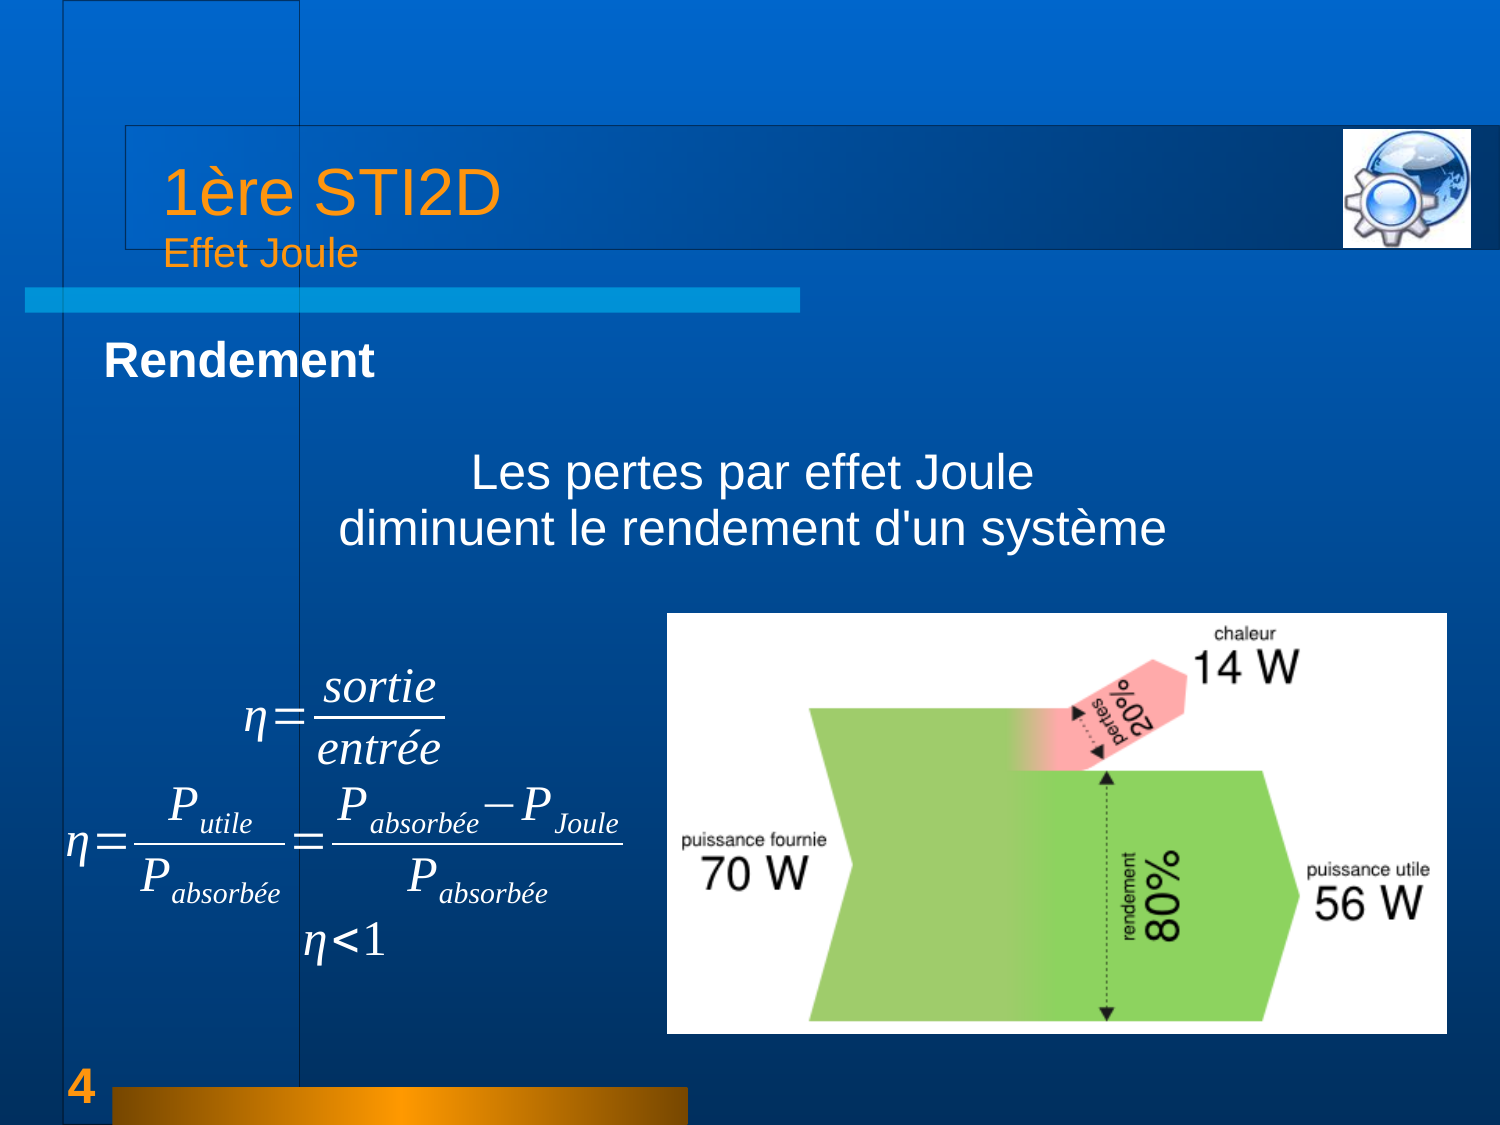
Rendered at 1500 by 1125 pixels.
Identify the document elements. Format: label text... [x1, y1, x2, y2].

chart [691, 532, 810, 592]
picture [667, 613, 1447, 1034]
text_box Rendement Les pertes par effet Joule diminuent le rendement d'un système [88, 325, 1418, 846]
chart [59, 658, 631, 966]
picture [1343, 129, 1471, 248]
